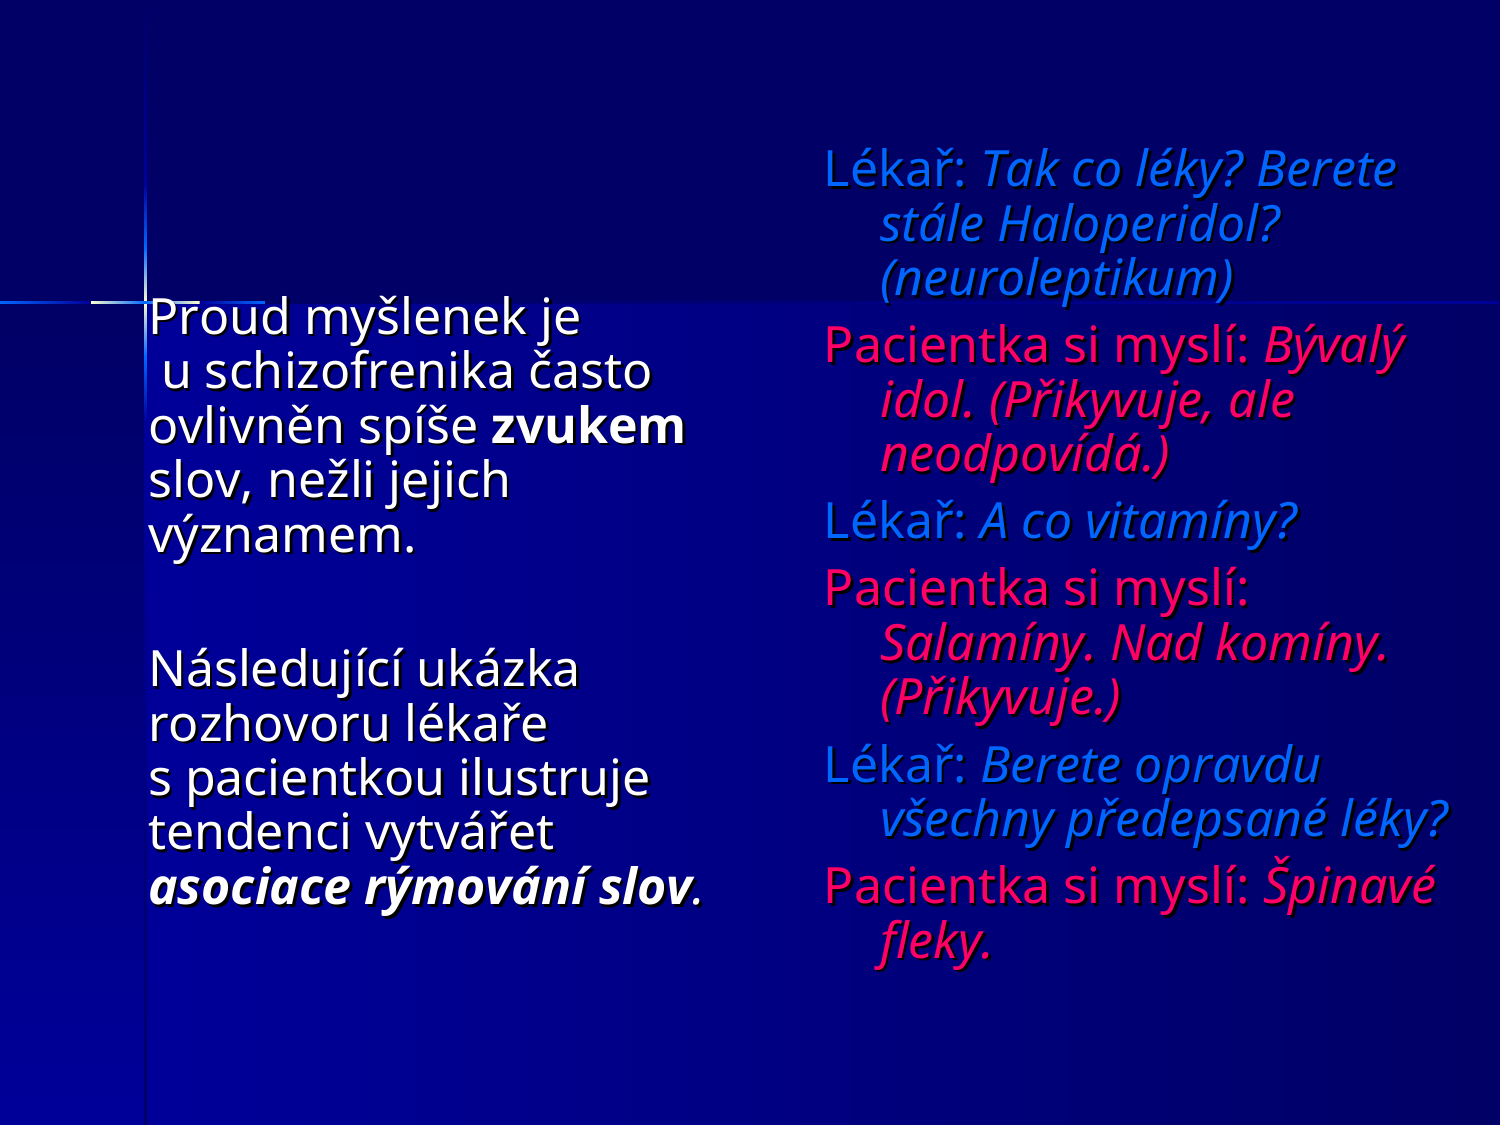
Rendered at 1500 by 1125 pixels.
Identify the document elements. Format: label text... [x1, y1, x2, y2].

list Lékař: Tak co léky? Berete stále Haloperidol? (neuroleptikum) Pacientka si myslí: Bývalý idol. (Přikyvuje, ale neodpovídá.) Lékař: A co vitamíny? Pacientka si myslí: Salamíny. Nad komíny. (Přikyvuje.) Lékař: Berete opravdu všechny předepsané léky? Pacientka si myslí: Špinavé fleky. [809, 54, 1483, 858]
list Proud myšlenek je u schizofrenika často ovlivněn spíše zvukem slov, nežli jejich významem. Následující ukázka rozhovoru lékaře s pacientkou ilustruje tendenci vytvářet asociace rýmování slov. [76, 148, 740, 901]
